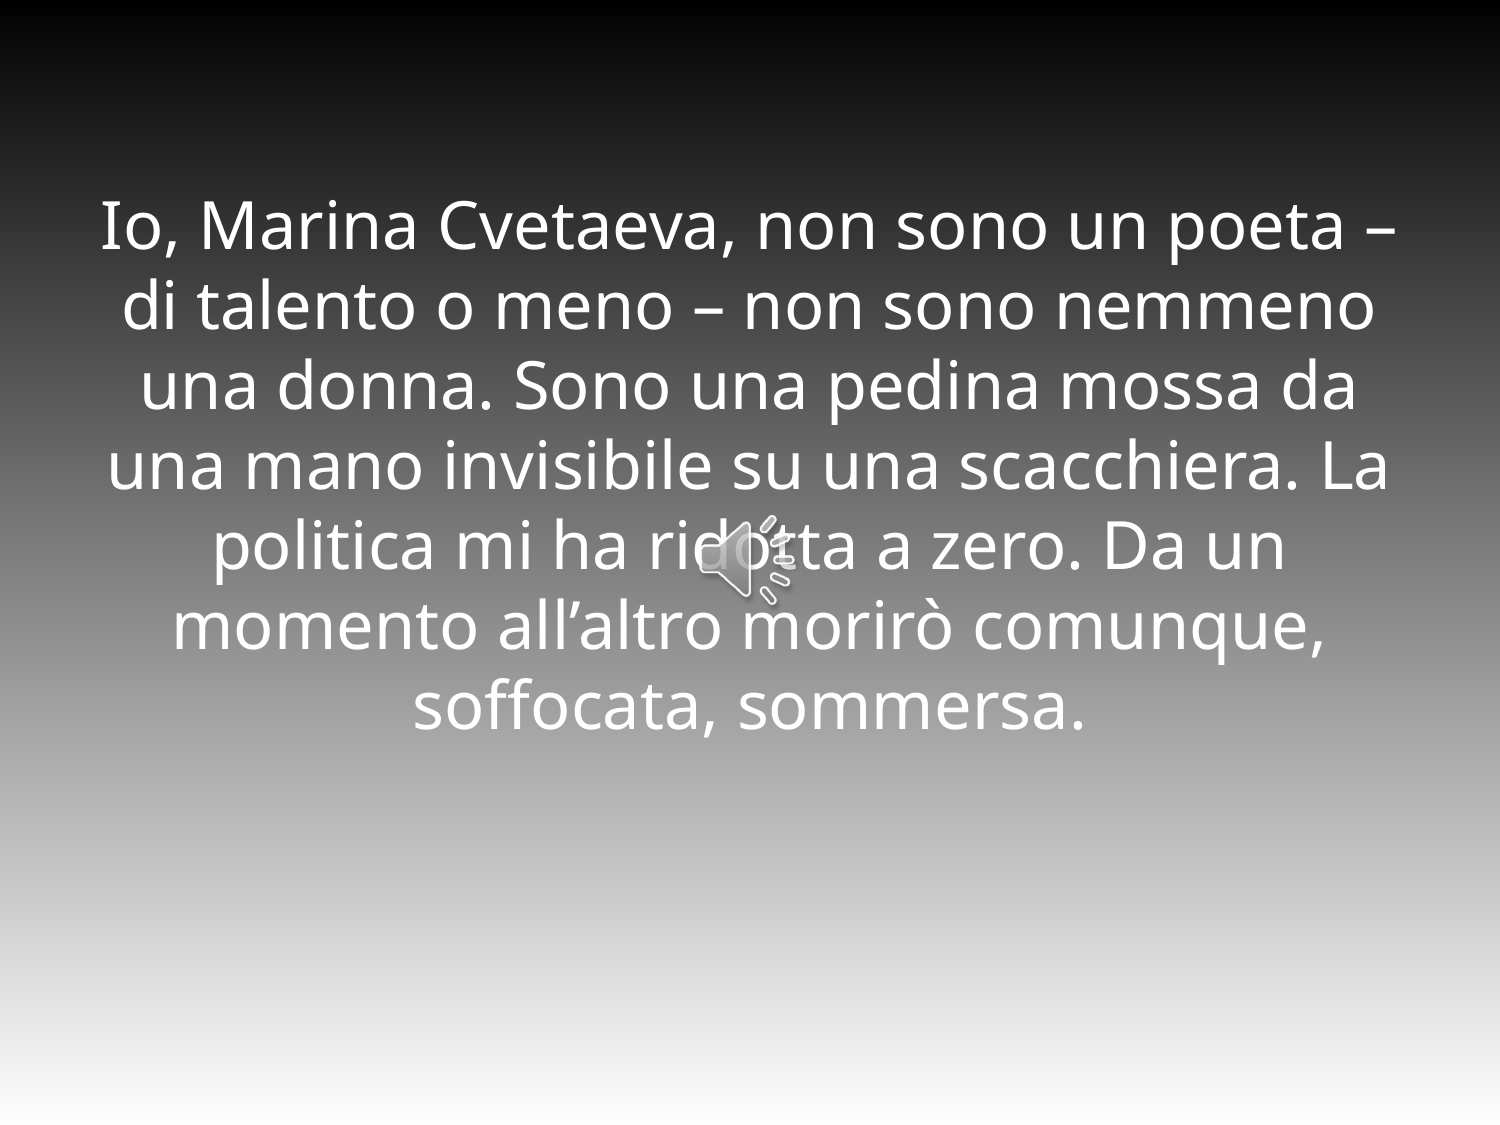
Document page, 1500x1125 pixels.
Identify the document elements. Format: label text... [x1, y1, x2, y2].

list Io, Marina Cvetaeva, non sono un poeta – di talento o meno – non sono nemmeno una donna. Sono una pedina mossa da una mano invisibile su una scacchiera. La politica mi ha ridotta a zero. Da un momento all’altro morirò comunque, soffocata, sommersa. [75, 66, 1425, 1071]
picture [699, 512, 800, 613]
